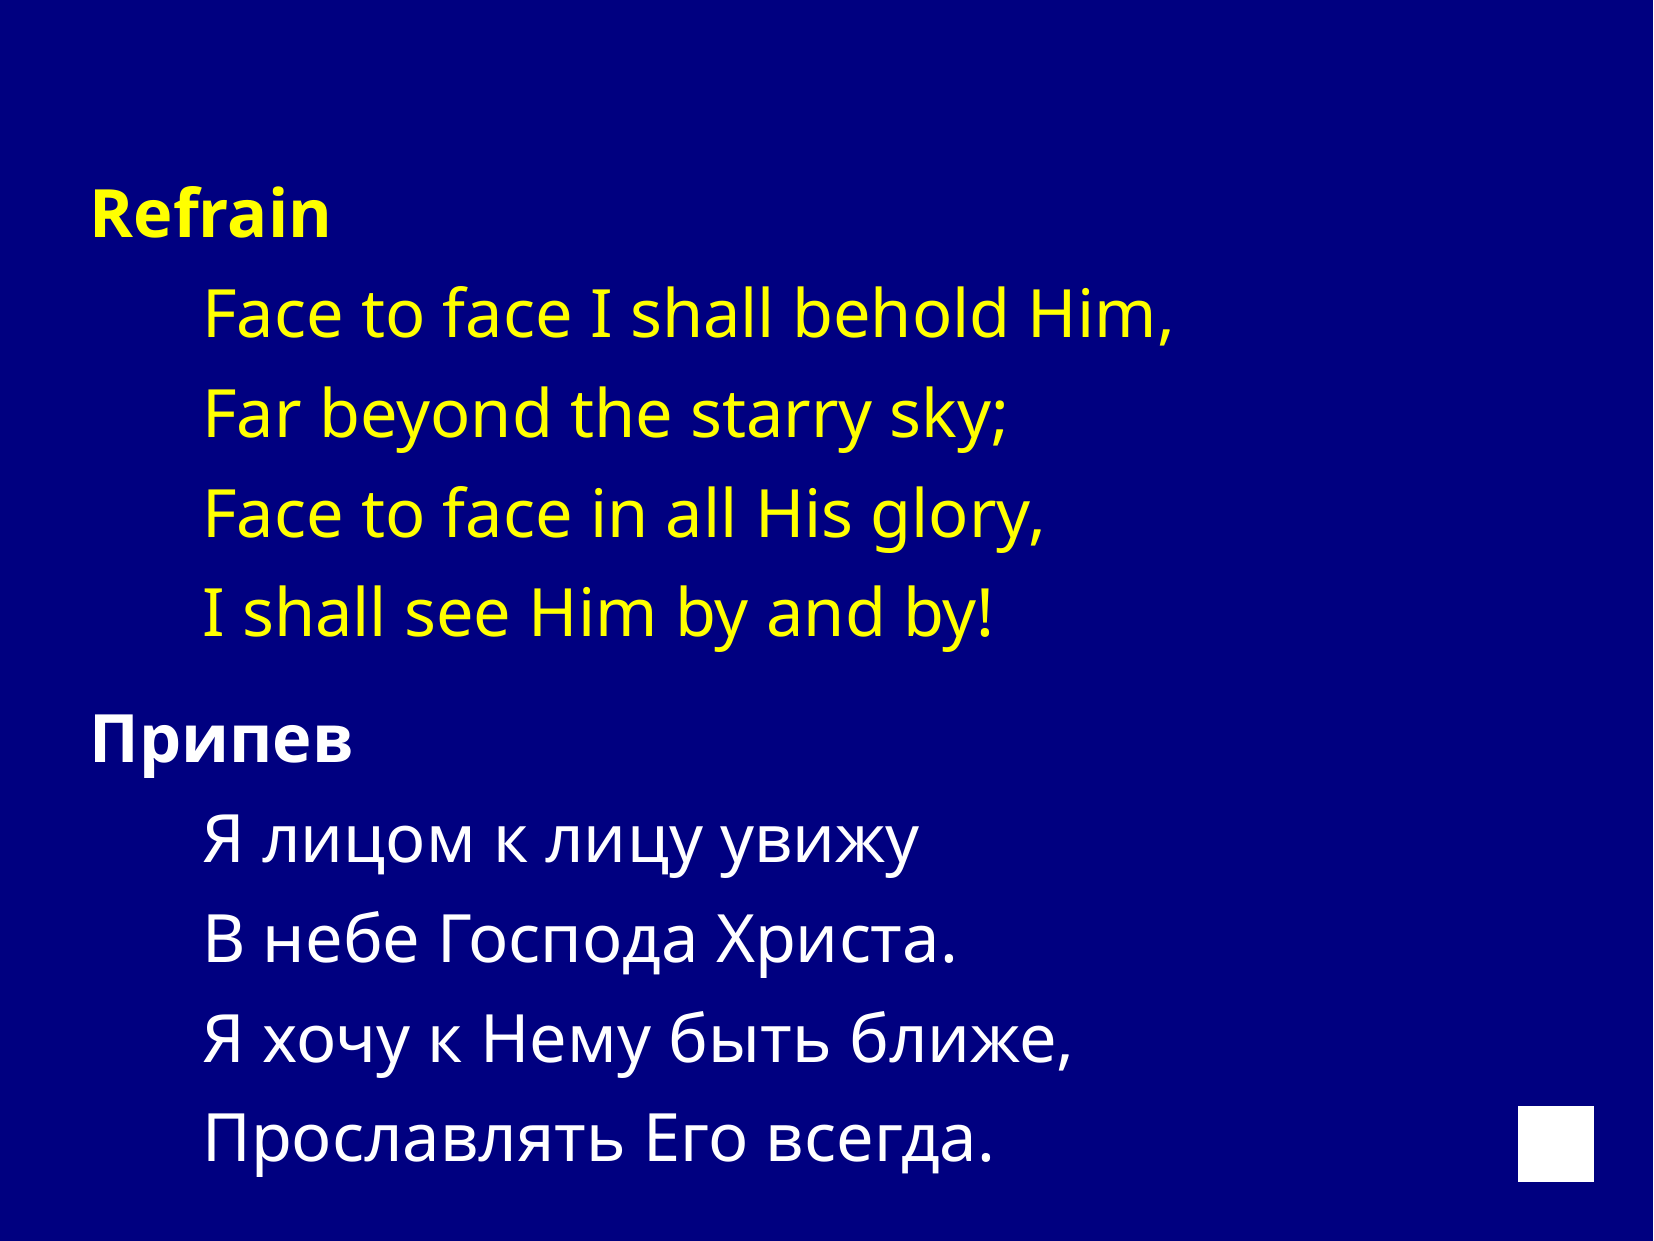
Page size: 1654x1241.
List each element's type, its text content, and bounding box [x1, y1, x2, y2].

text_box Припев Я лицом к лицу увижу В небе Господа Христа. Я хочу к Нему быть ближе, Прославлять Его всегда. [75, 675, 1576, 1163]
text_box [1518, 1106, 1594, 1182]
text_box Refrain Face to face I shall behold Him, Far beyond the starry sky; Face to face in all His glory, I shall see Him by and by! [75, 150, 1576, 638]
